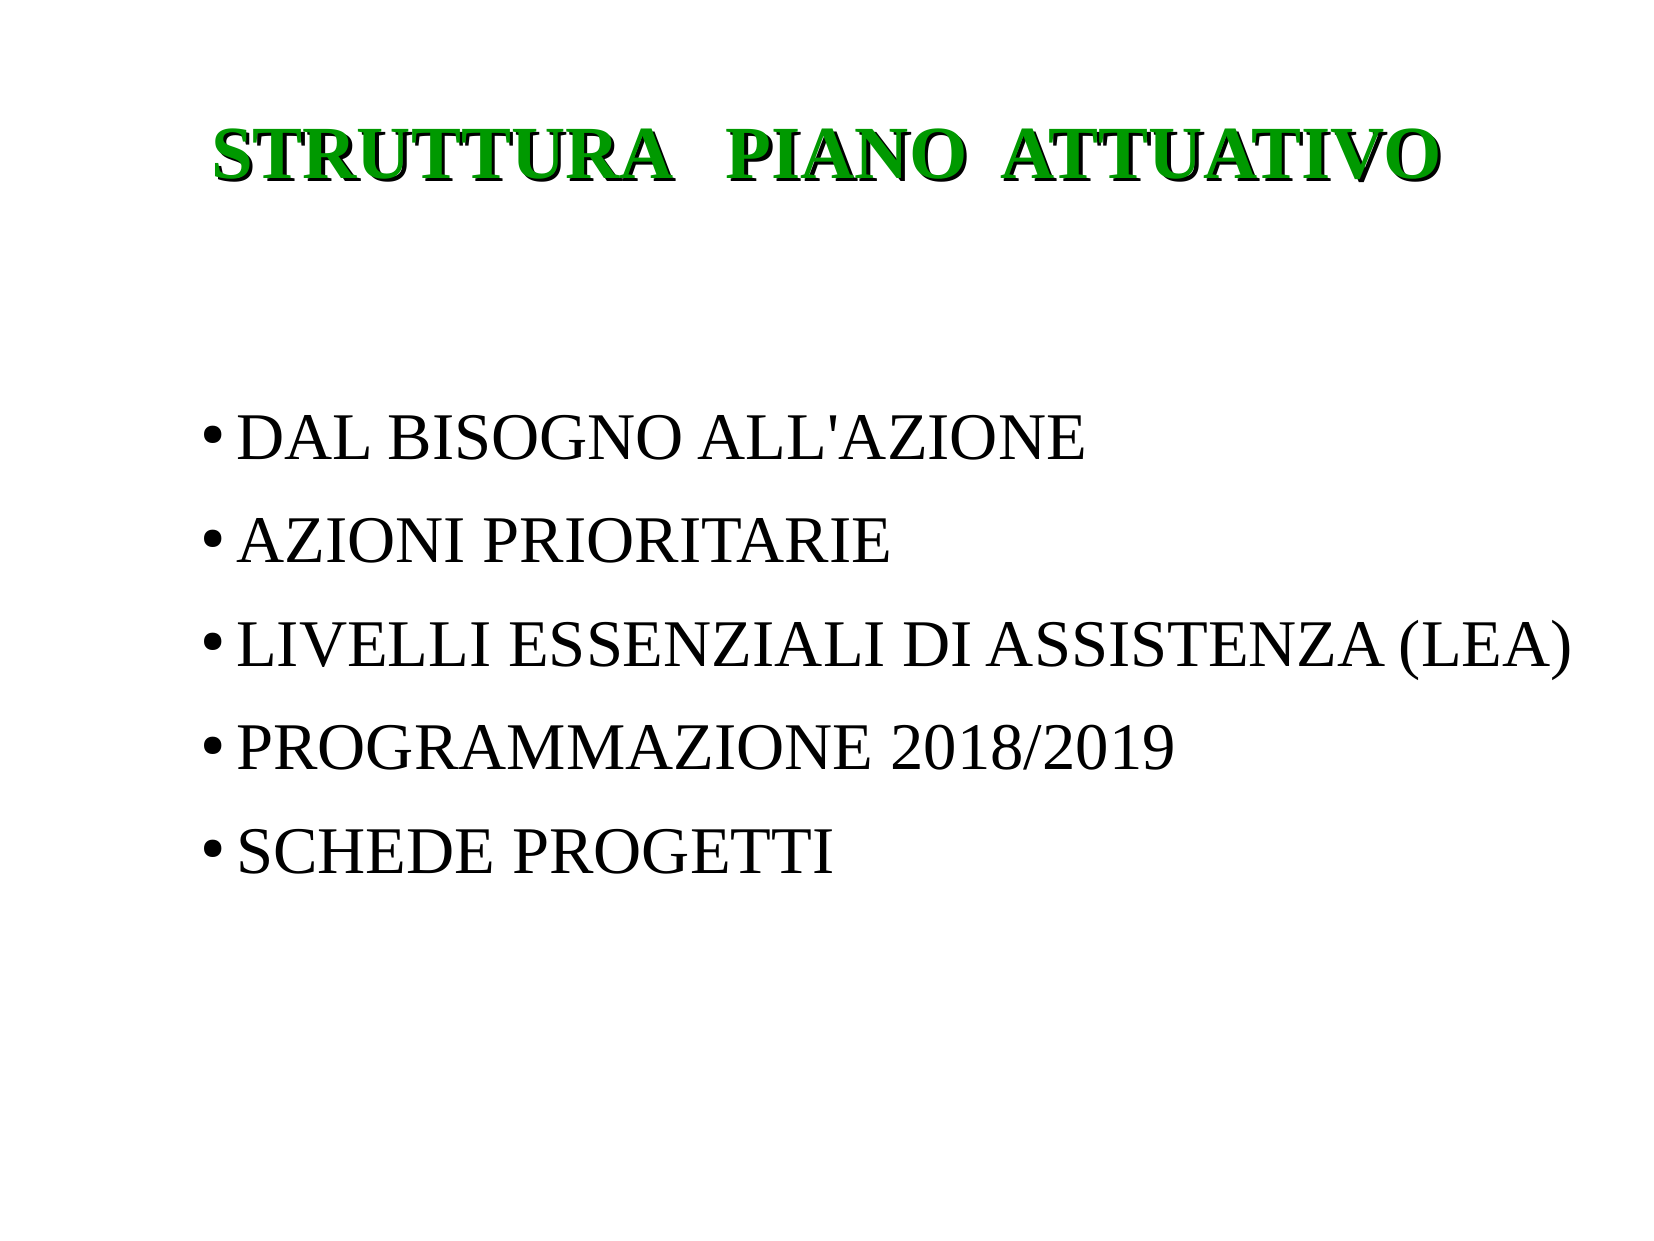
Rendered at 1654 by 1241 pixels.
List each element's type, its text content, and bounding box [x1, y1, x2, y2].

title STRUTTURA PIANO ATTUATIVO [82, 49, 1571, 257]
list DAL BISOGNO ALL'AZIONE AZIONI PRIORITARIE LIVELLI ESSENZIALI DI ASSISTENZA (LEA) PROGRAMMAZIONE 2018/2019 SCHEDE PROGETTI [200, 295, 1654, 1015]
